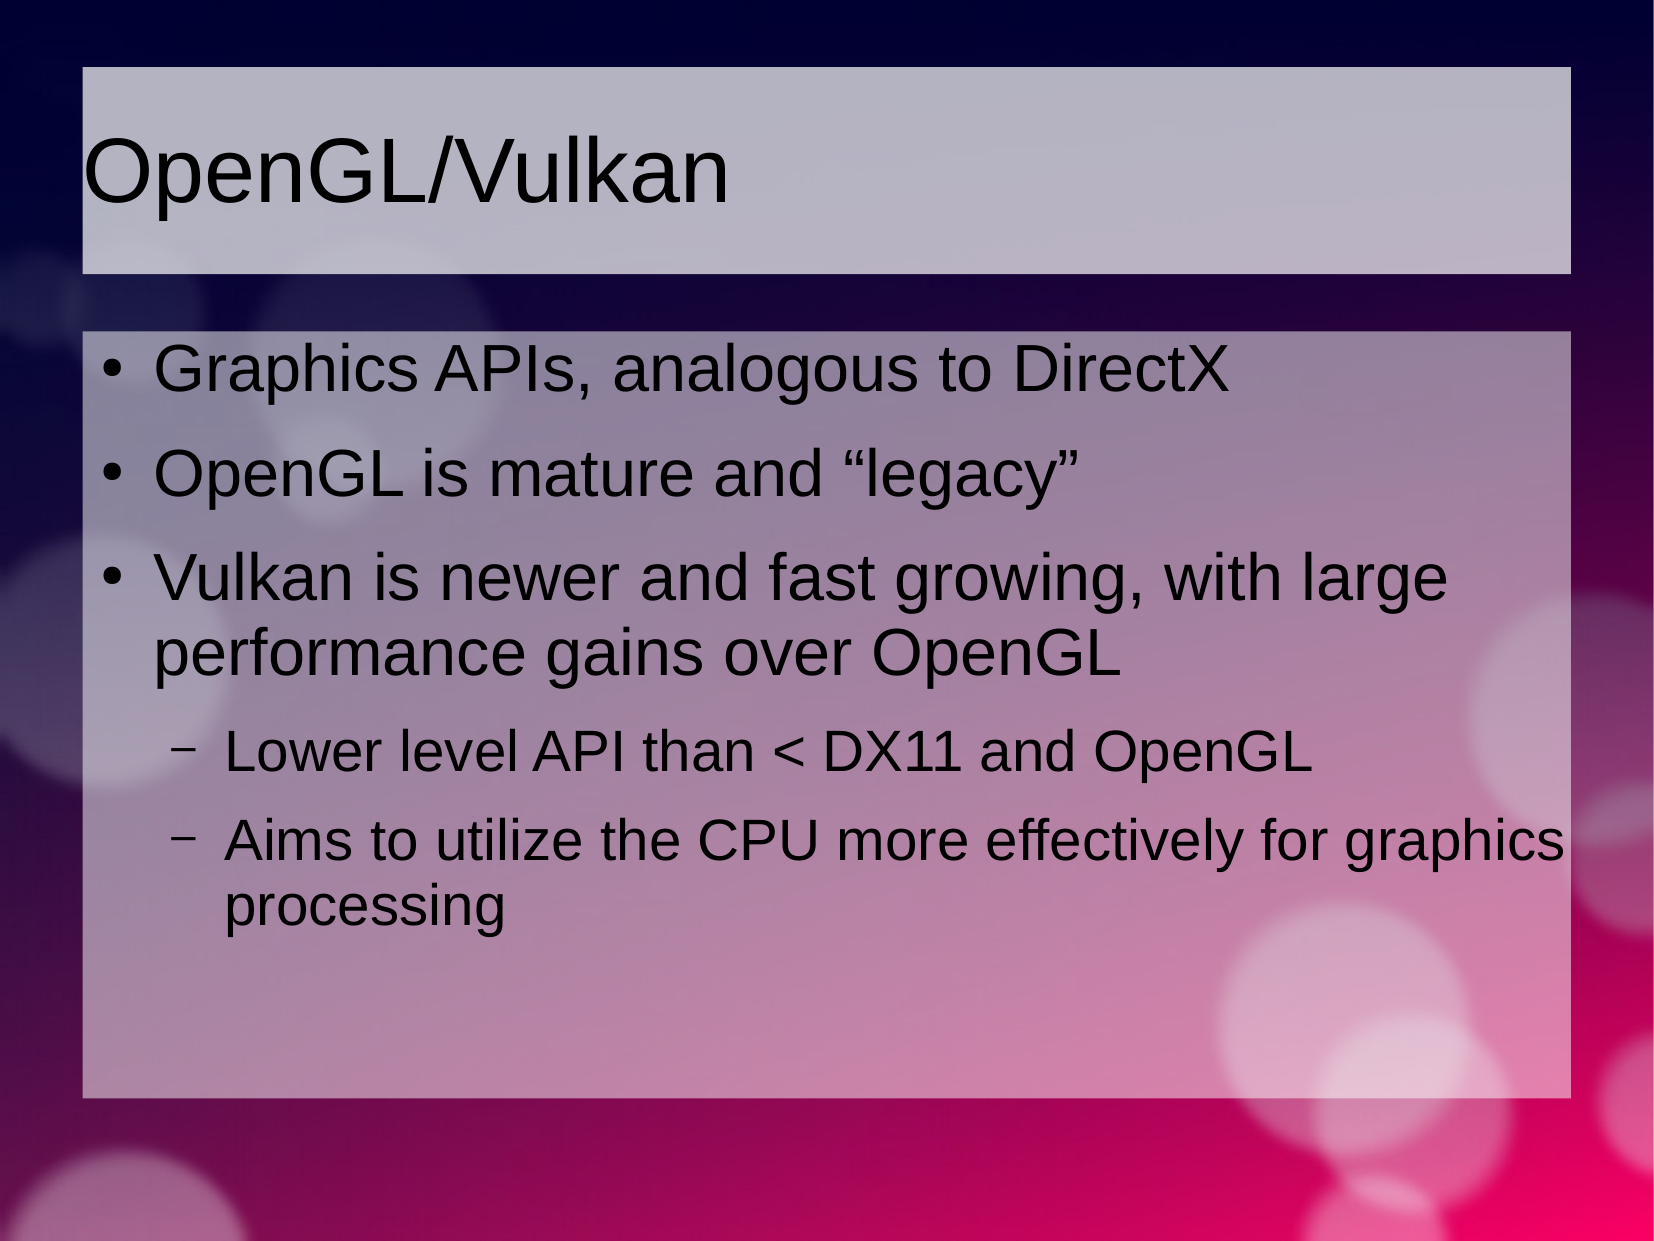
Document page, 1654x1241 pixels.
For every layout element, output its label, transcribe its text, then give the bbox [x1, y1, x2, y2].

list Graphics APIs, analogous to DirectX OpenGL is mature and “legacy” Vulkan is newer and fast growing, with large performance gains over OpenGL Lower level API than < DX11 and OpenGL Aims to utilize the CPU more effectively for graphics processing [82, 331, 1571, 1099]
title OpenGL/Vulkan [82, 67, 1571, 275]
picture [0, 0, 1654, 1241]
